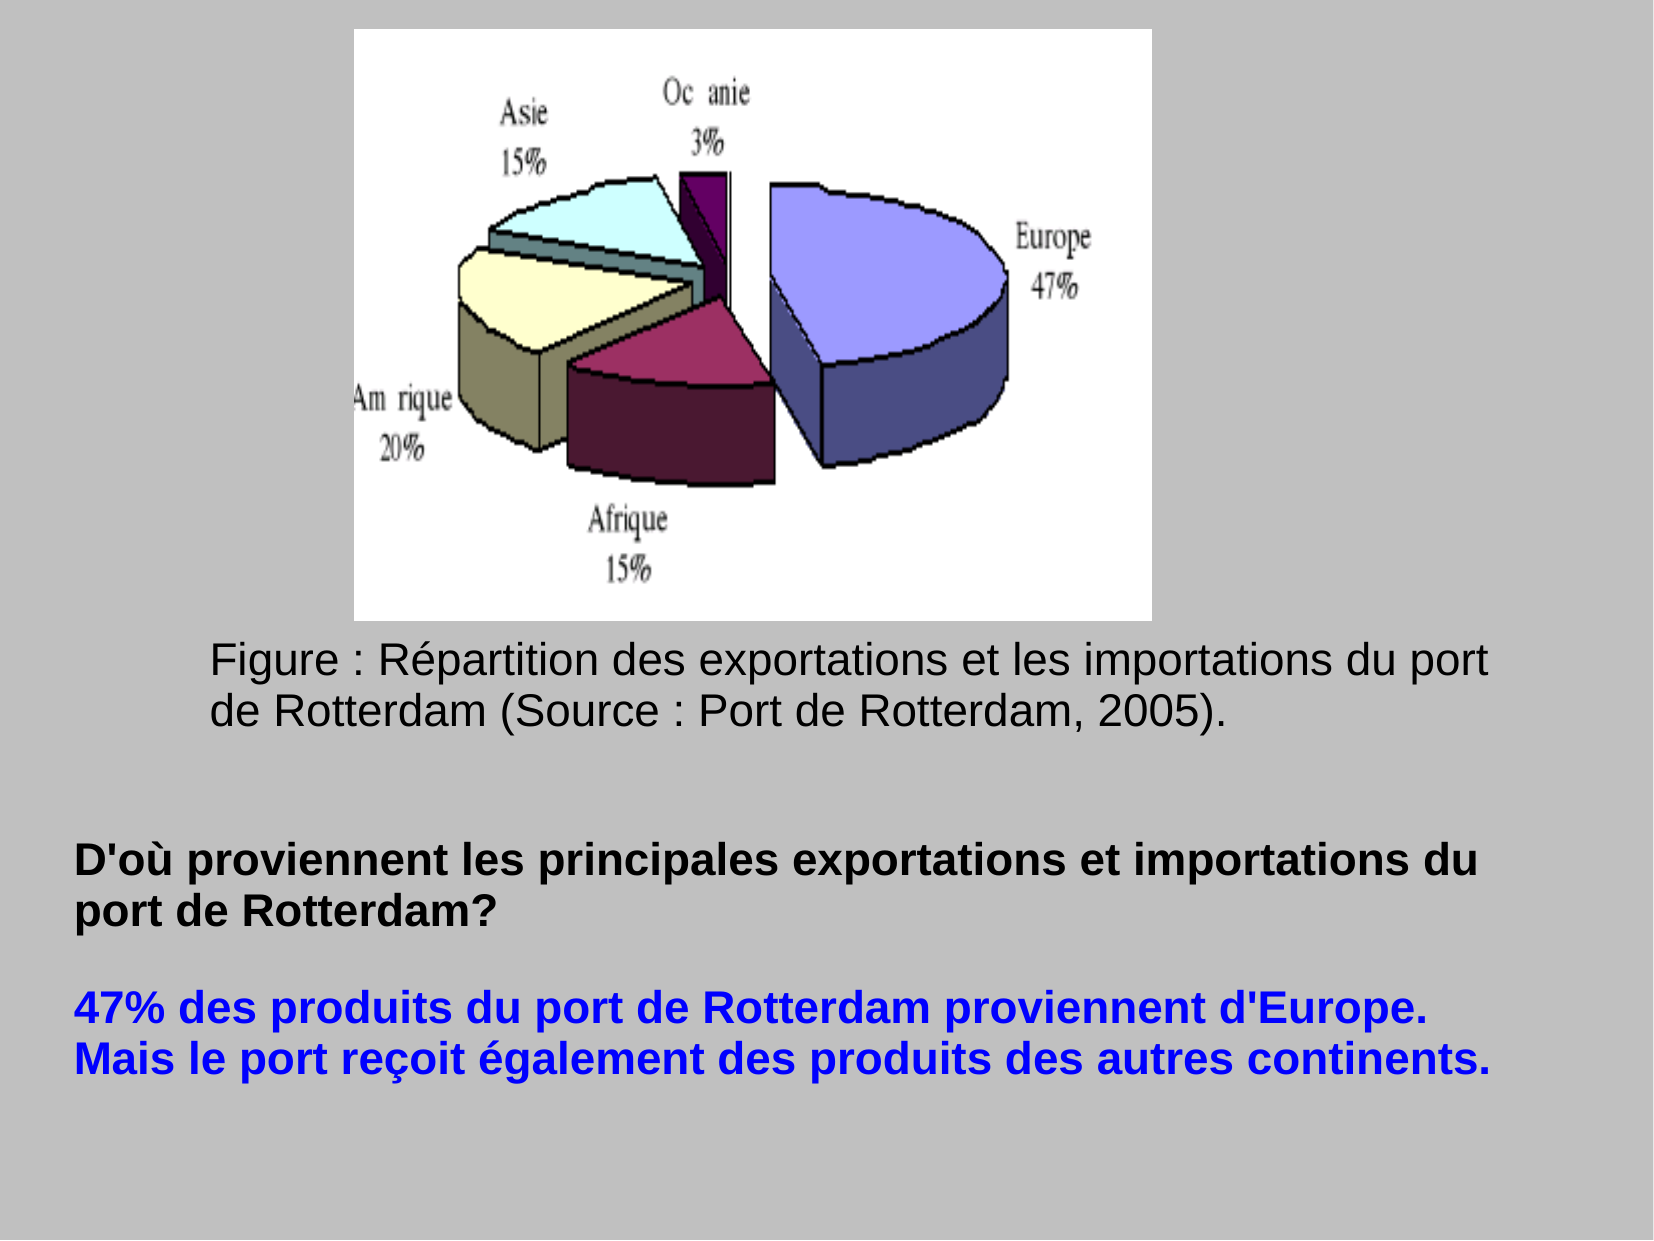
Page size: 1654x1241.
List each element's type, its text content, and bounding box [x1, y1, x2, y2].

text_box Figure : Répartition des exportations et les importations du port de Rotterdam (Source : Port de Rotterdam, 2005). [194, 626, 1506, 768]
picture [354, 29, 1152, 621]
text_box 47% des produits du port de Rotterdam proviennent d'Europe. Mais le port reçoit également des produits des autres continents. [59, 974, 1536, 1094]
text_box D'où proviennent les principales exportations et importations du port de Rotterdam? [59, 826, 1595, 947]
